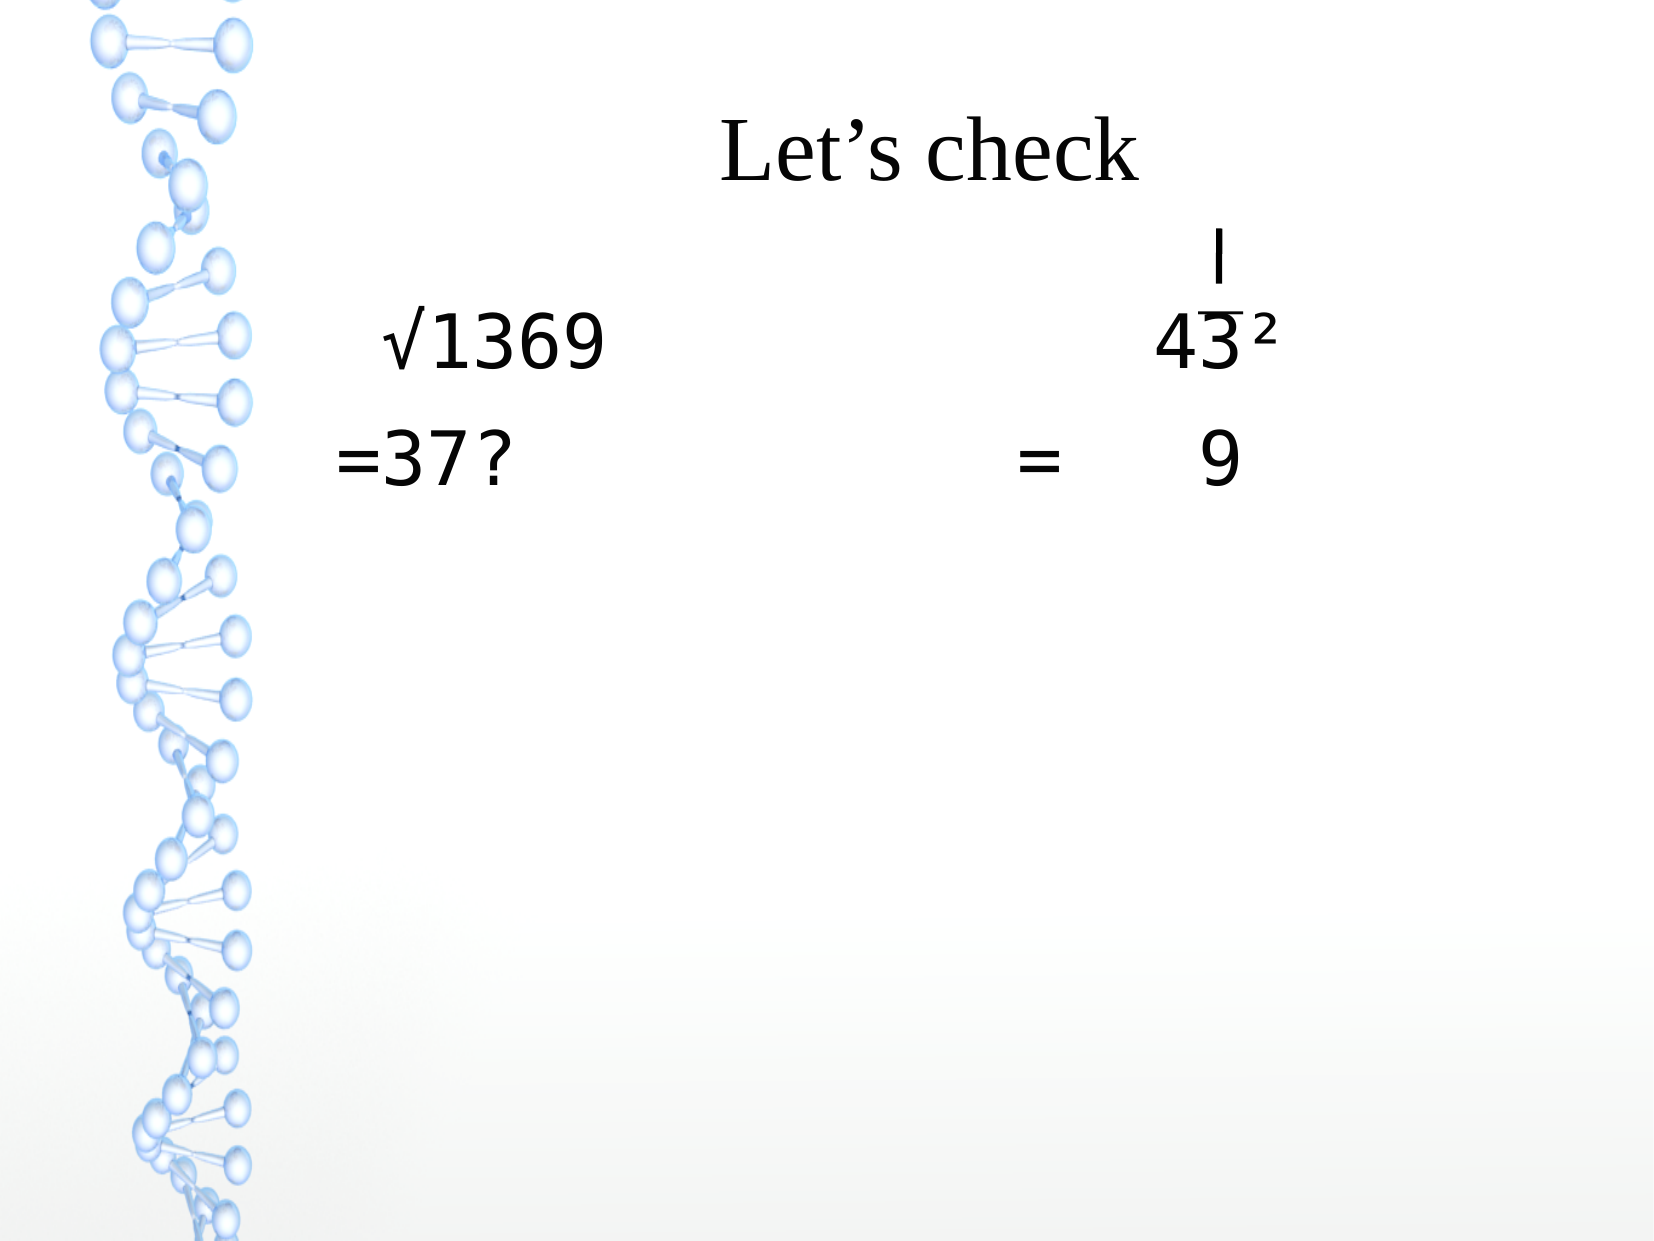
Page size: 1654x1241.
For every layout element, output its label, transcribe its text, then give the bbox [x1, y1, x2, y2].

picture [0, 0, 1654, 1241]
title Let’s check [265, 47, 1595, 252]
list 4̅3² = 9 [946, 299, 1595, 1019]
list √1369 =37? [265, 299, 915, 1019]
